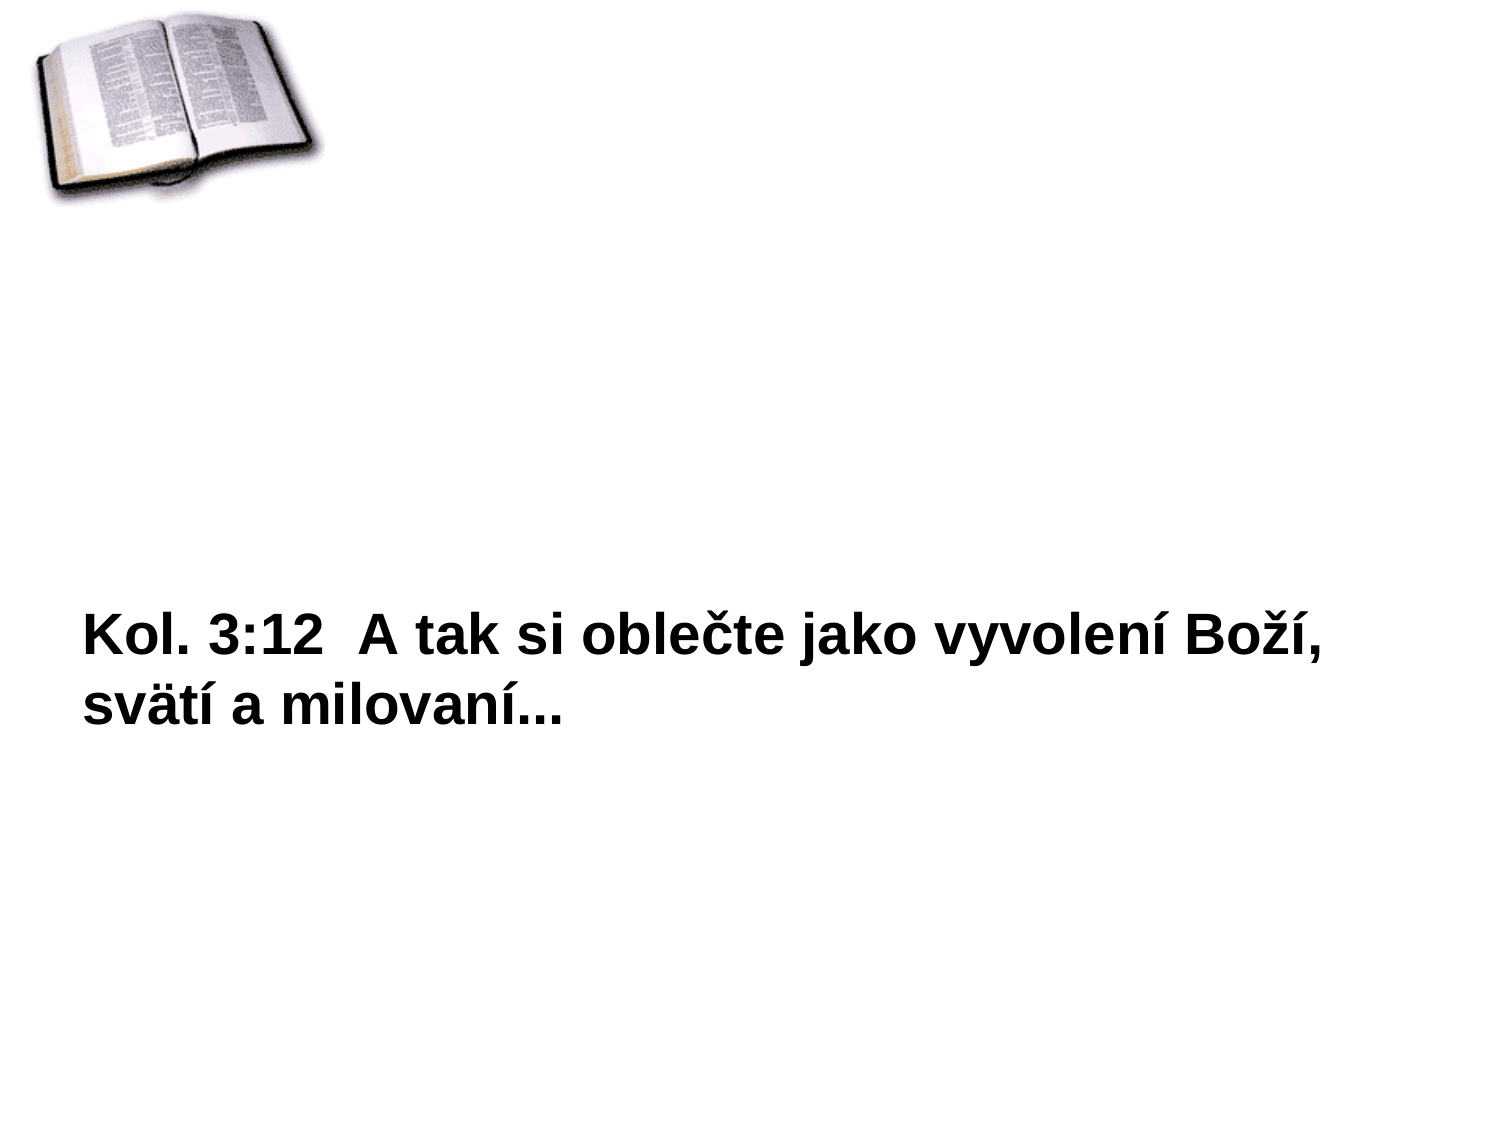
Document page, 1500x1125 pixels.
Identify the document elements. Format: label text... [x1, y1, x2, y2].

list Kol. 3:12 A tak si oblečte jako vyvolení Boží, svätí a milovaní... [67, 589, 1418, 1004]
picture [23, 3, 325, 207]
